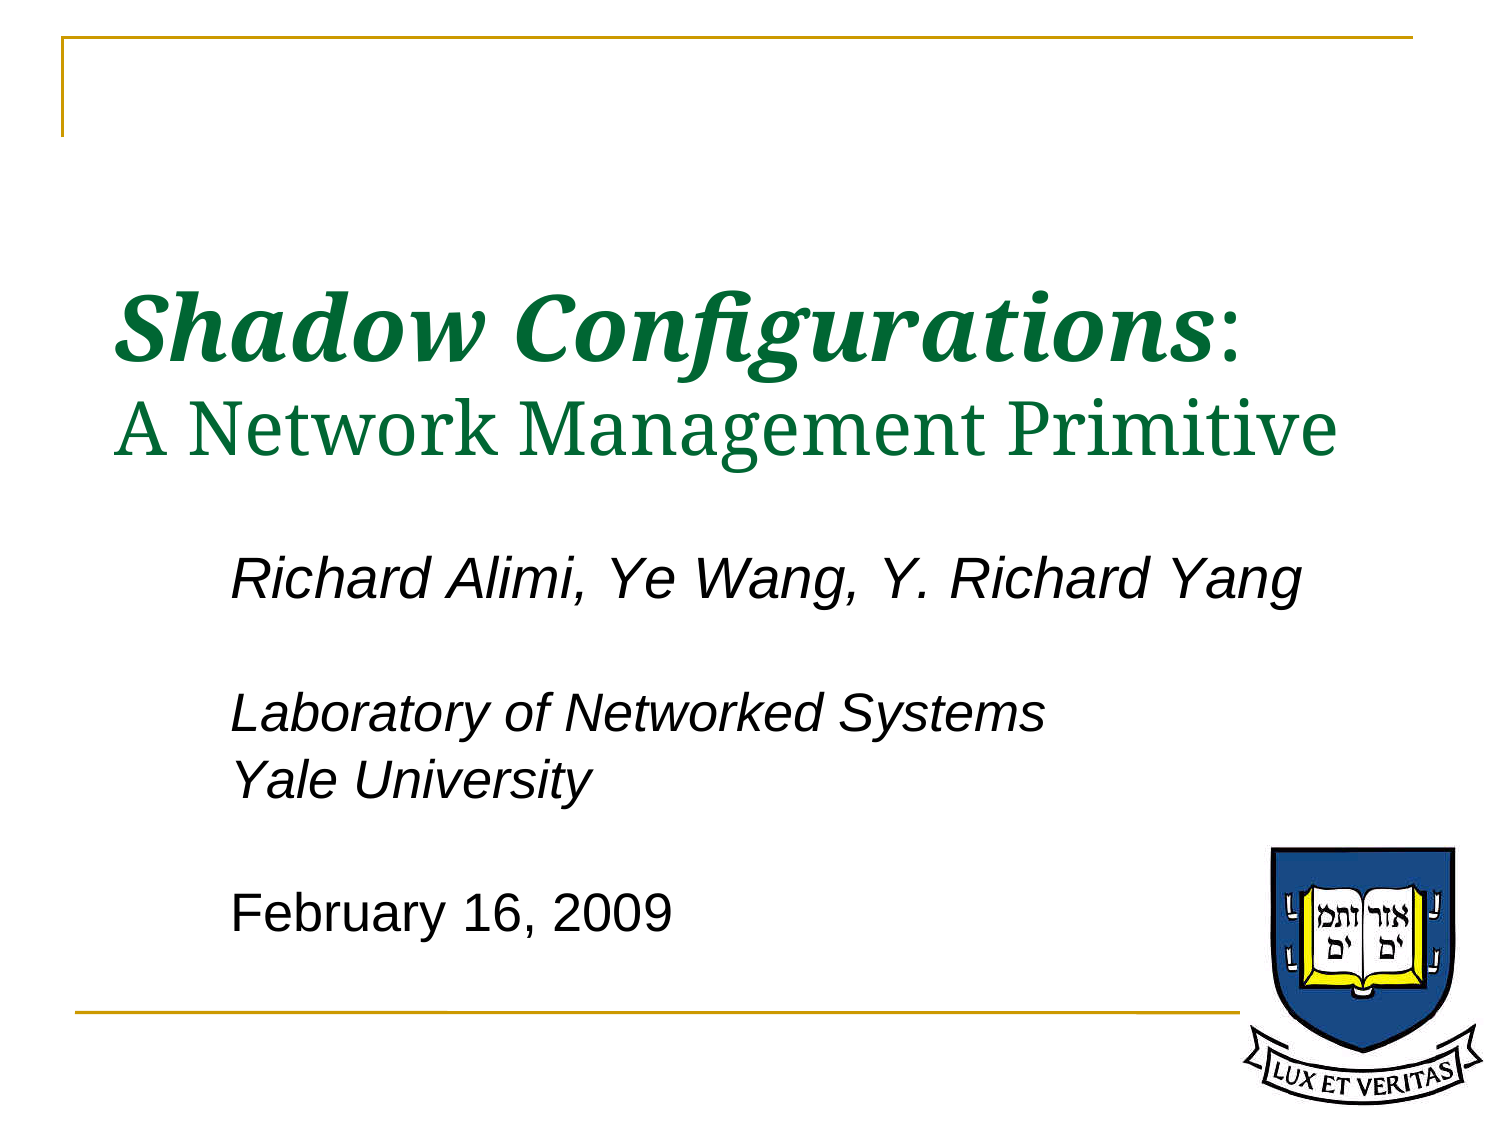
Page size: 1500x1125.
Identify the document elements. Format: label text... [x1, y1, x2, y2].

picture [1240, 845, 1484, 1107]
text_box Richard Alimi, Ye Wang, Y. Richard Yang Laboratory of Networked Systems Yale University February 16, 2009 [214, 545, 1394, 896]
text_box Shadow Configurations: A Network Management Primitive [99, 262, 1476, 608]
